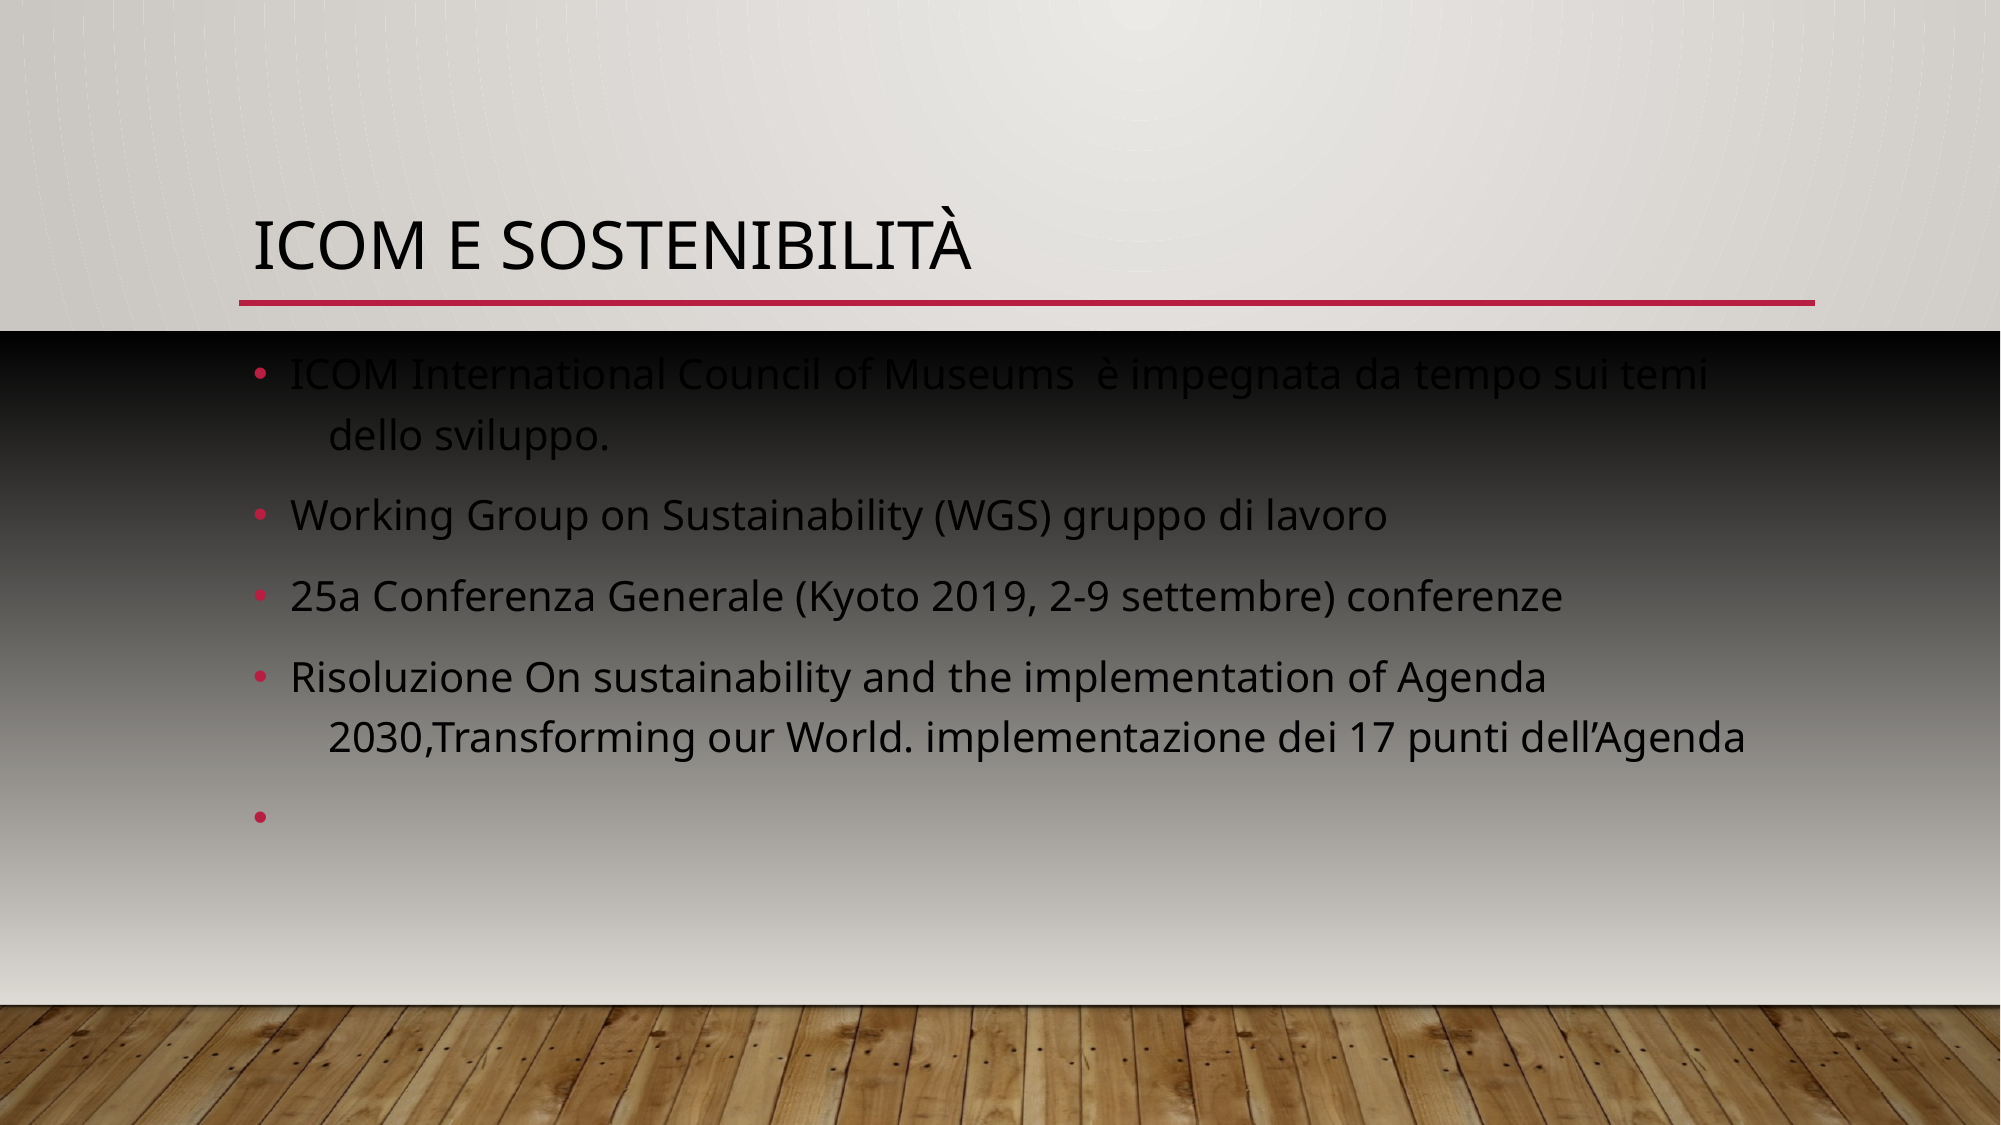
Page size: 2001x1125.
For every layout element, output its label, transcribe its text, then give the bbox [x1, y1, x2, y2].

title ICOM e sostenibilità [238, 131, 1814, 305]
list ICOM International Council of Museums è impegnata da tempo sui temi dello sviluppo. Working Group on Sustainability (WGS) gruppo di lavoro 25a Conferenza Generale (Kyoto 2019, 2-9 settembre) conferenze Risoluzione On sustainability and the implementation of Agenda 2030,Transforming our World. implementazione dei 17 punti dell’Agenda [238, 330, 1814, 897]
